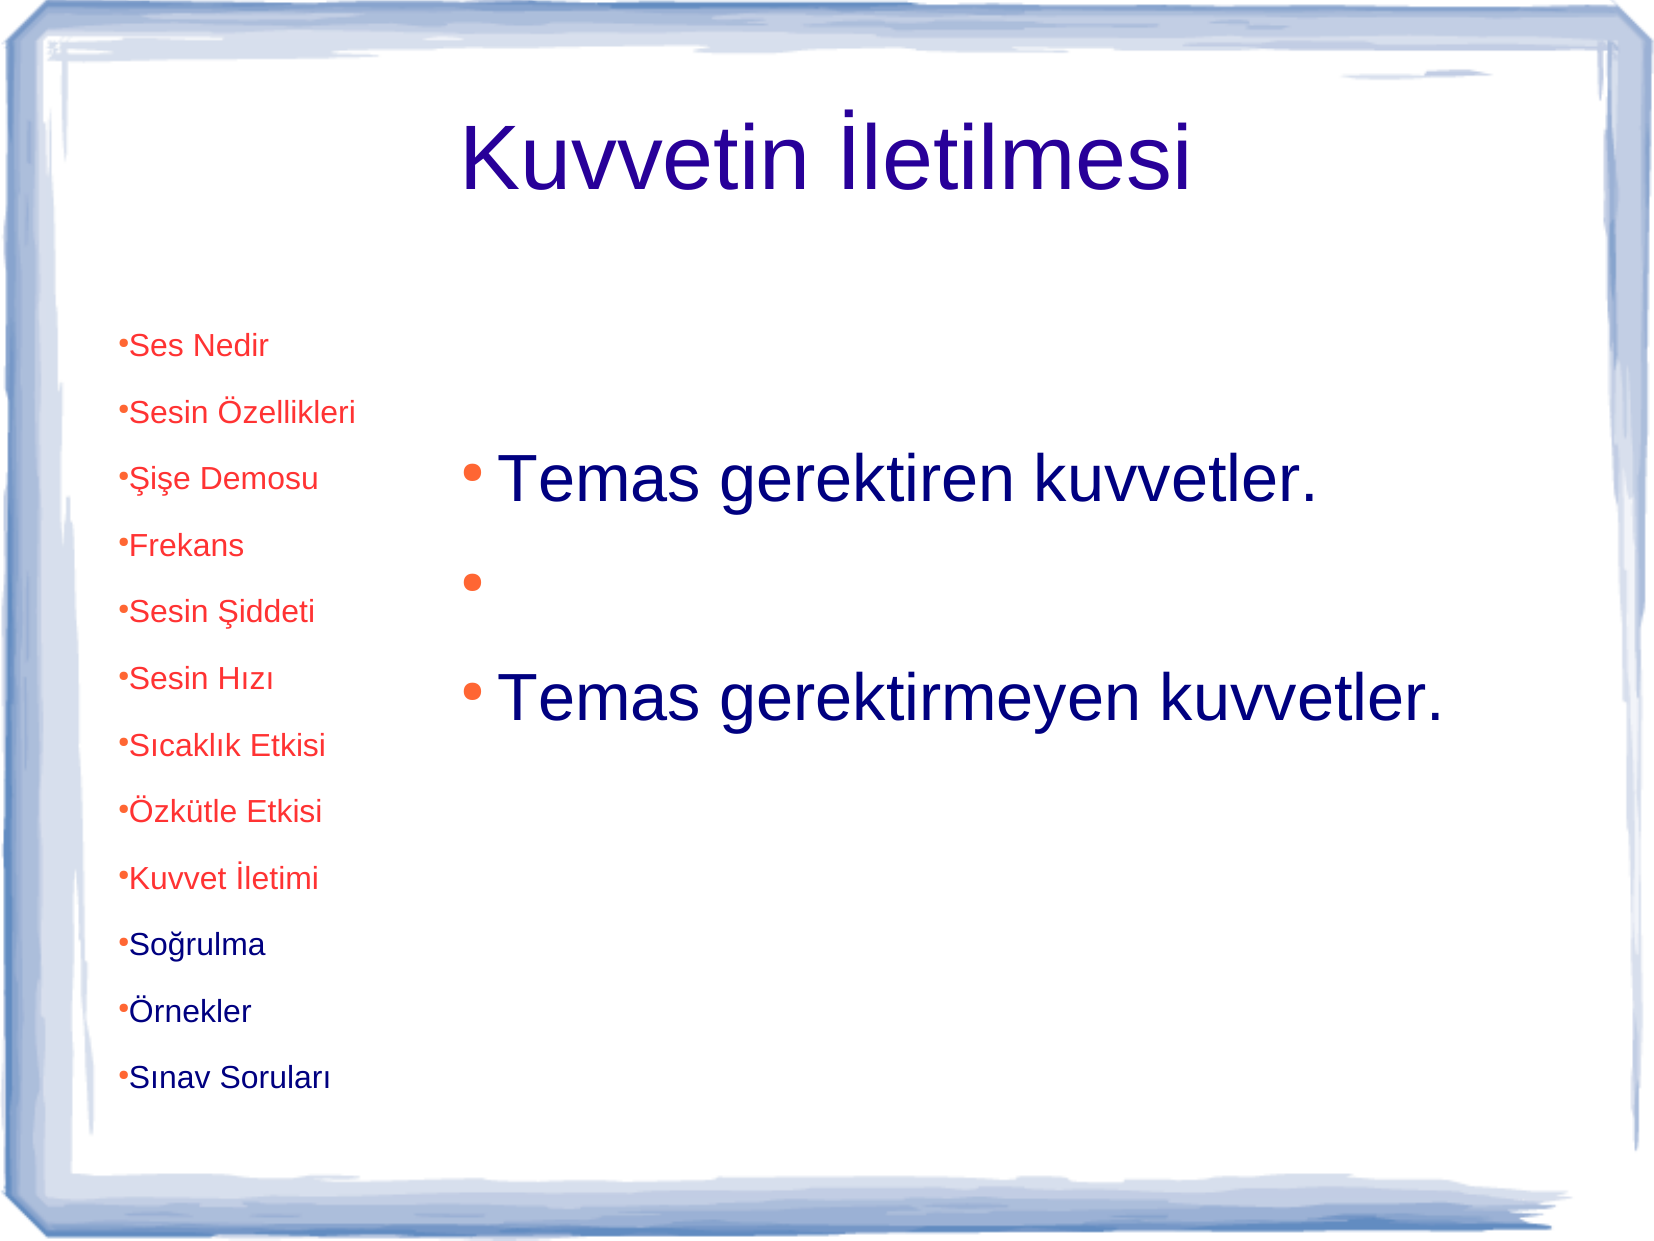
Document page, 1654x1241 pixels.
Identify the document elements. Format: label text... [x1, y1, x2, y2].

list Temas gerektiren kuvvetler. Temas gerektirmeyen kuvvetler. [460, 324, 1572, 1004]
title Kuvvetin İletilmesi [82, 49, 1571, 257]
list Ses Nedir Sesin Özellikleri Şişe Demosu Frekans Sesin Şiddeti Sesin Hızı Sıcaklık Etkisi Özkütle Etkisi Kuvvet İletimi Soğrulma Örnekler Sınav Soruları [118, 324, 438, 1097]
